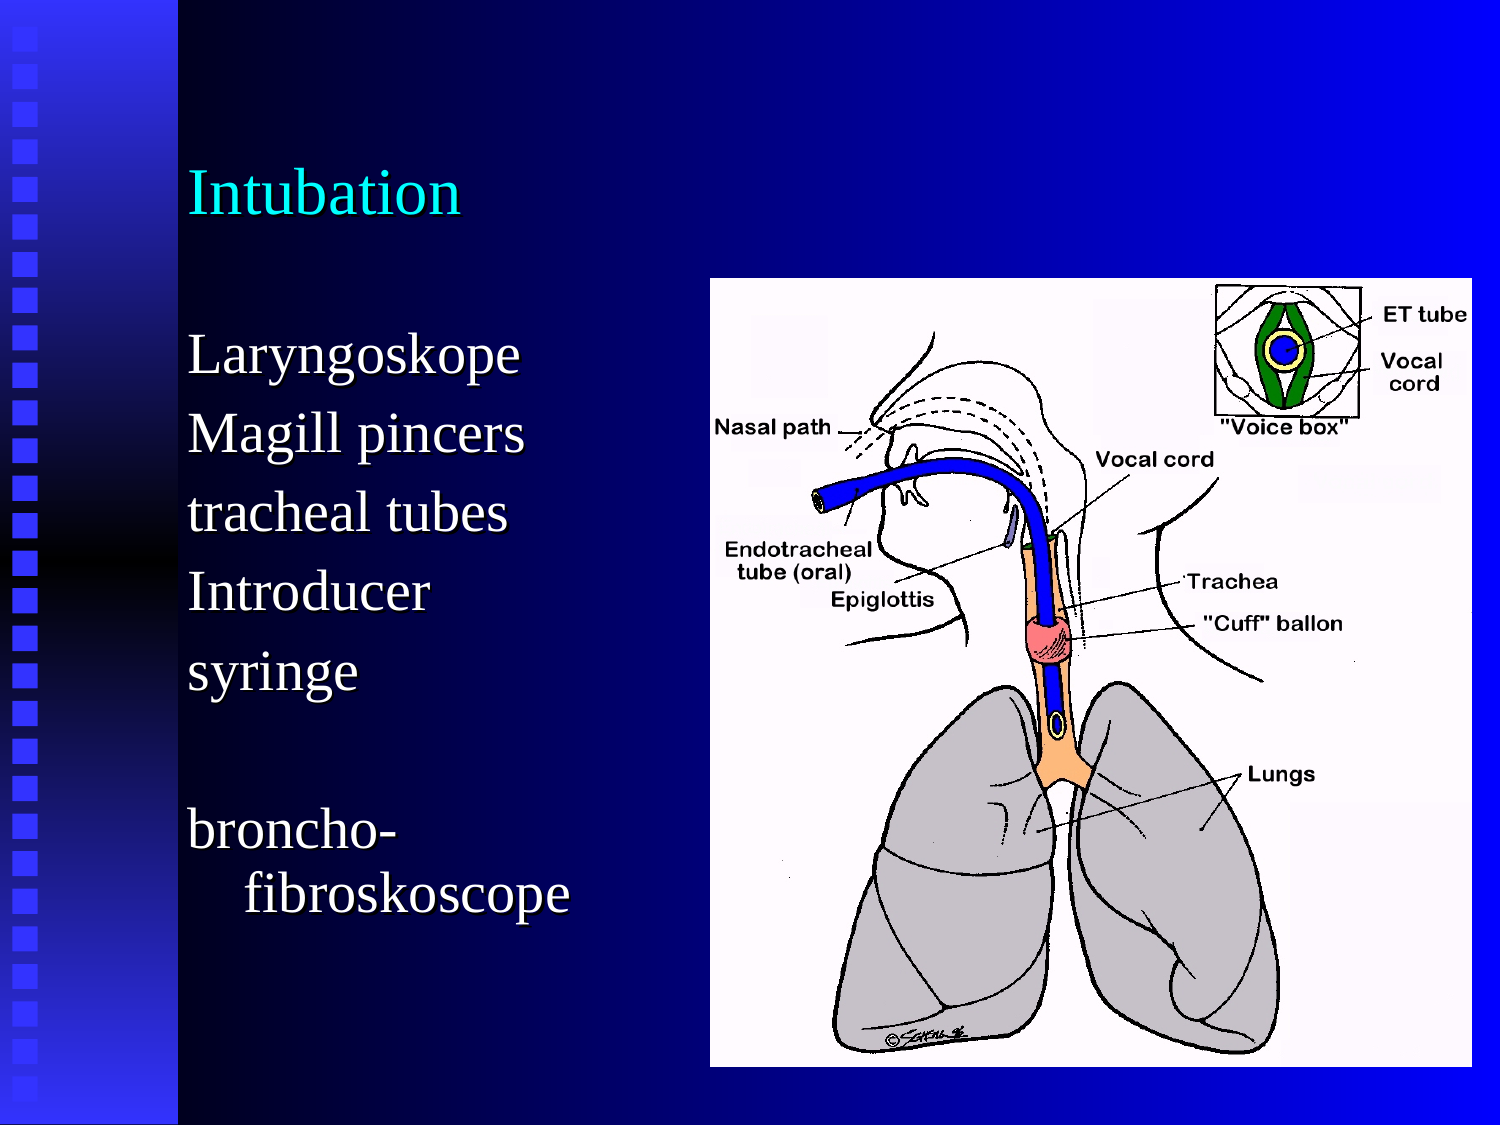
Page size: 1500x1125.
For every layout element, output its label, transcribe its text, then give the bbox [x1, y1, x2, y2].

title Intubation [187, 99, 1463, 288]
list Laryngoskope Magill pincers tracheal tubes Introducer syringe broncho- fibroskoscope [187, 324, 708, 1043]
picture [710, 278, 1472, 1067]
